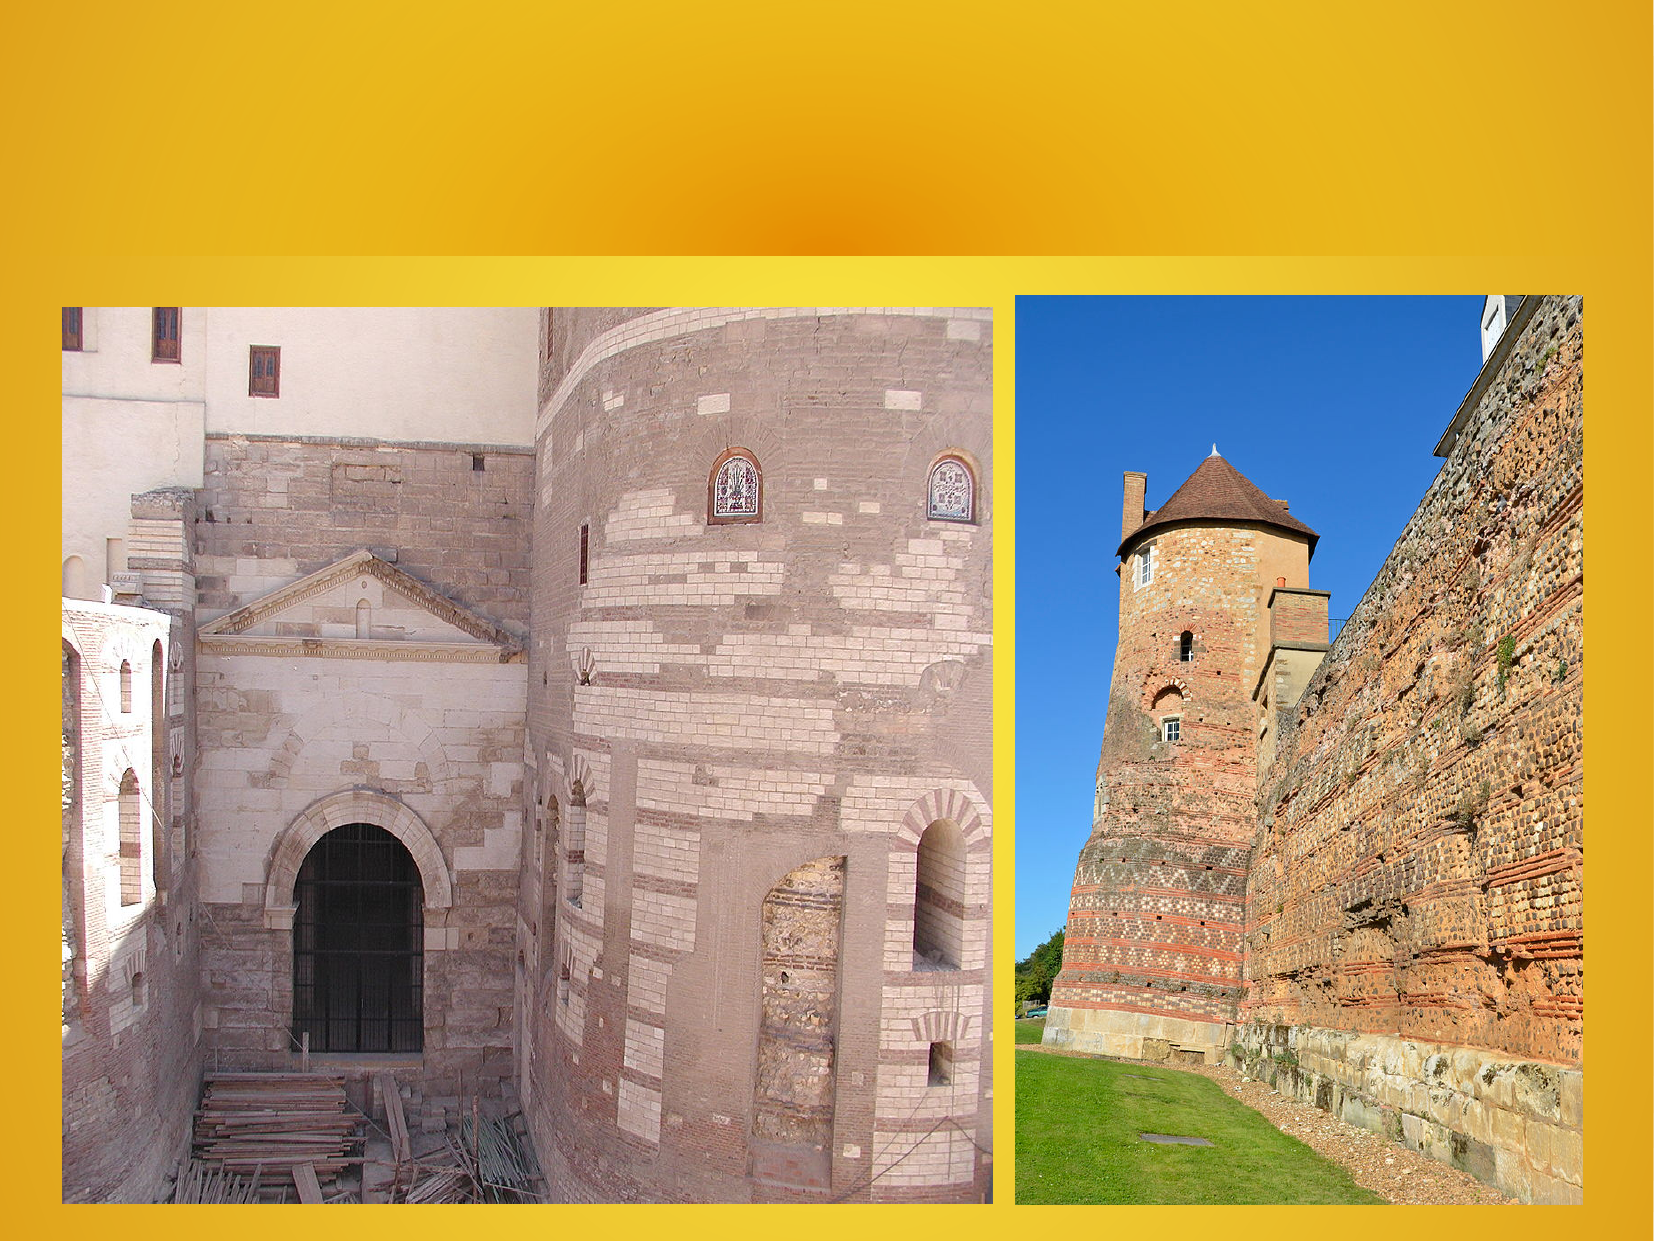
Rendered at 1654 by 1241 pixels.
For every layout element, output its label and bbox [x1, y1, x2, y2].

picture [62, 307, 993, 1204]
picture [1015, 295, 1583, 1205]
